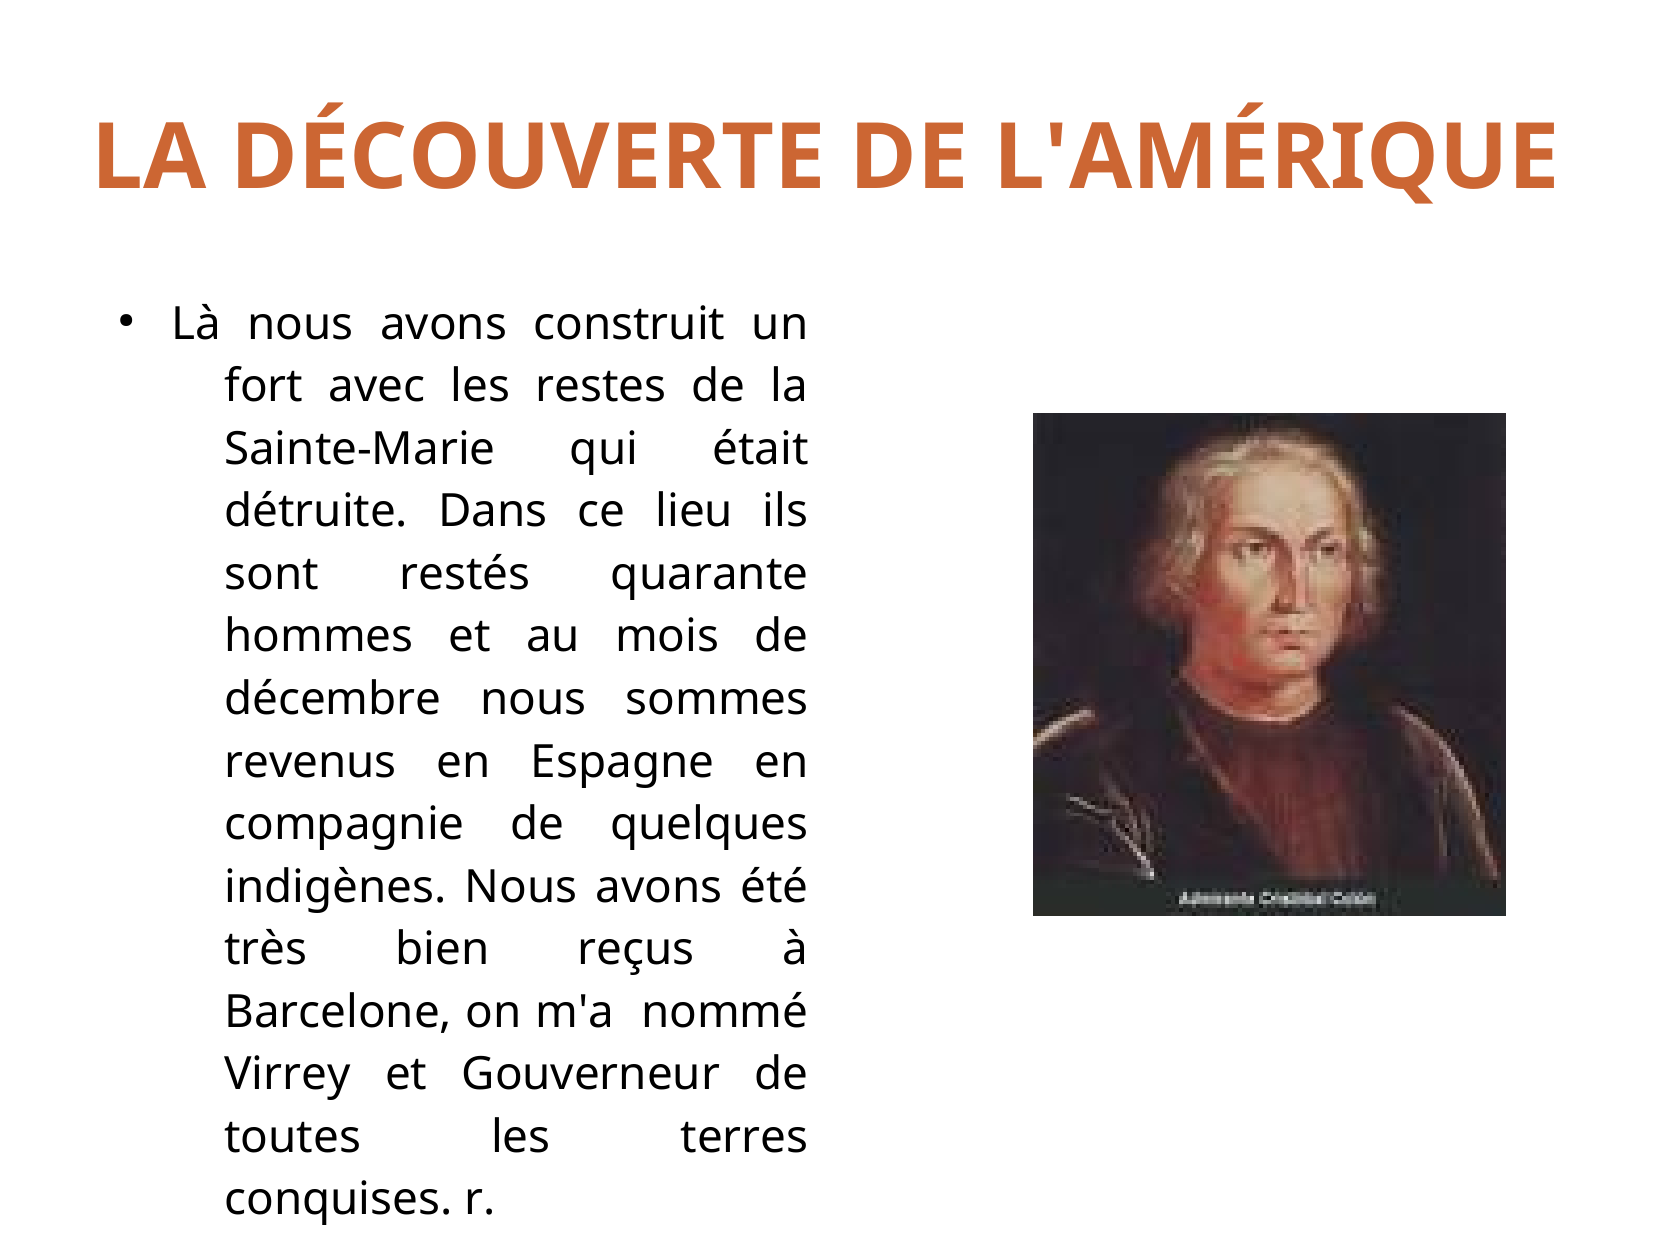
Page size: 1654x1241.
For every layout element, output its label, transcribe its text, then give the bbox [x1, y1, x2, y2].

picture [1033, 413, 1506, 916]
list Là nous avons construit un fort avec les restes de la Sainte-Marie qui était détruite. Dans ce lieu ils sont restés quarante hommes et au mois de décembre nous sommes revenus en Espagne en compagnie de quelques indigènes. Nous avons été très bien reçus à Barcelone, on m'a nommé Virrey et Gouverneur de toutes les terres conquises. r. [82, 290, 809, 1109]
title LA DÉCOUVERTE DE L'AMÉRIQUE [82, 41, 1571, 265]
